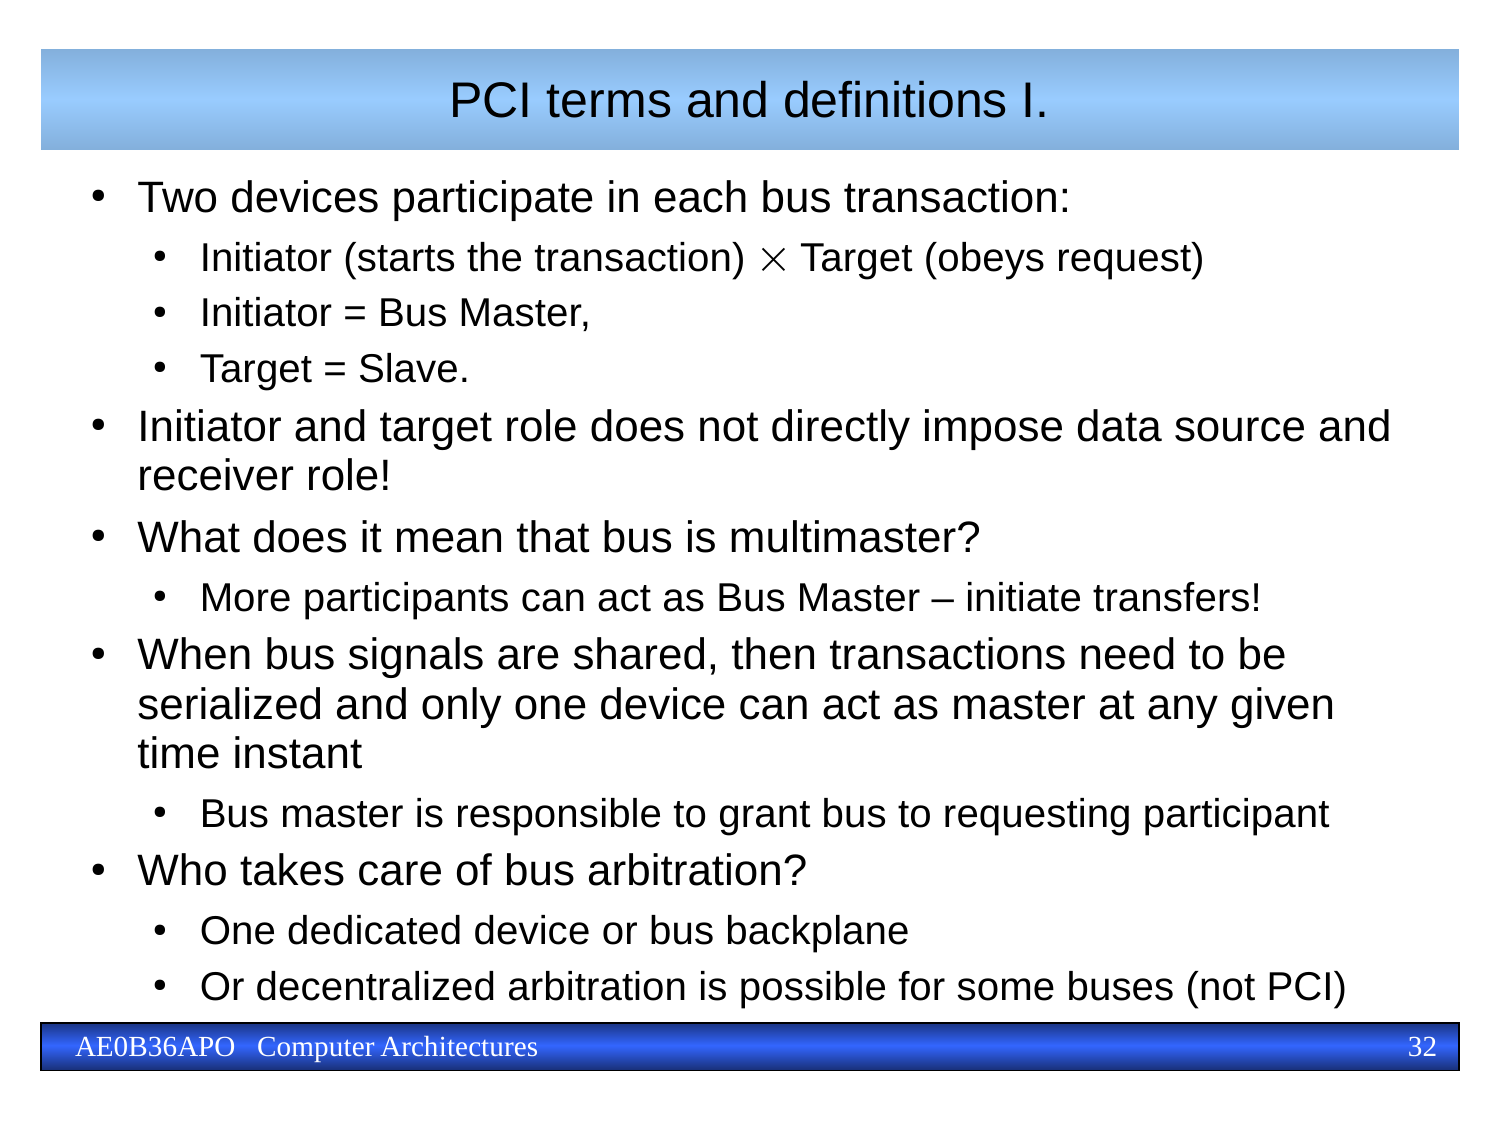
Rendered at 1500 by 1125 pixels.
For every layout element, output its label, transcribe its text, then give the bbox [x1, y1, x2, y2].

list Two devices participate in each bus transaction: Initiator (starts the transaction) × Target (obeys request) Initiator = Bus Master, Target = Slave. Initiator and target role does not directly impose data source and receiver role! What does it mean that bus is multimaster? More participants can act as Bus Master – initiate transfers! When bus signals are shared, then transactions need to be serialized and only one device can act as master at any given time instant Bus master is responsible to grant bus to requesting participant Who takes care of bus arbitration? One dedicated device or bus backplane Or decentralized arbitration is possible for some buses (not PCI) [75, 172, 1426, 1011]
title PCI terms and definitions I. [41, 49, 1459, 150]
